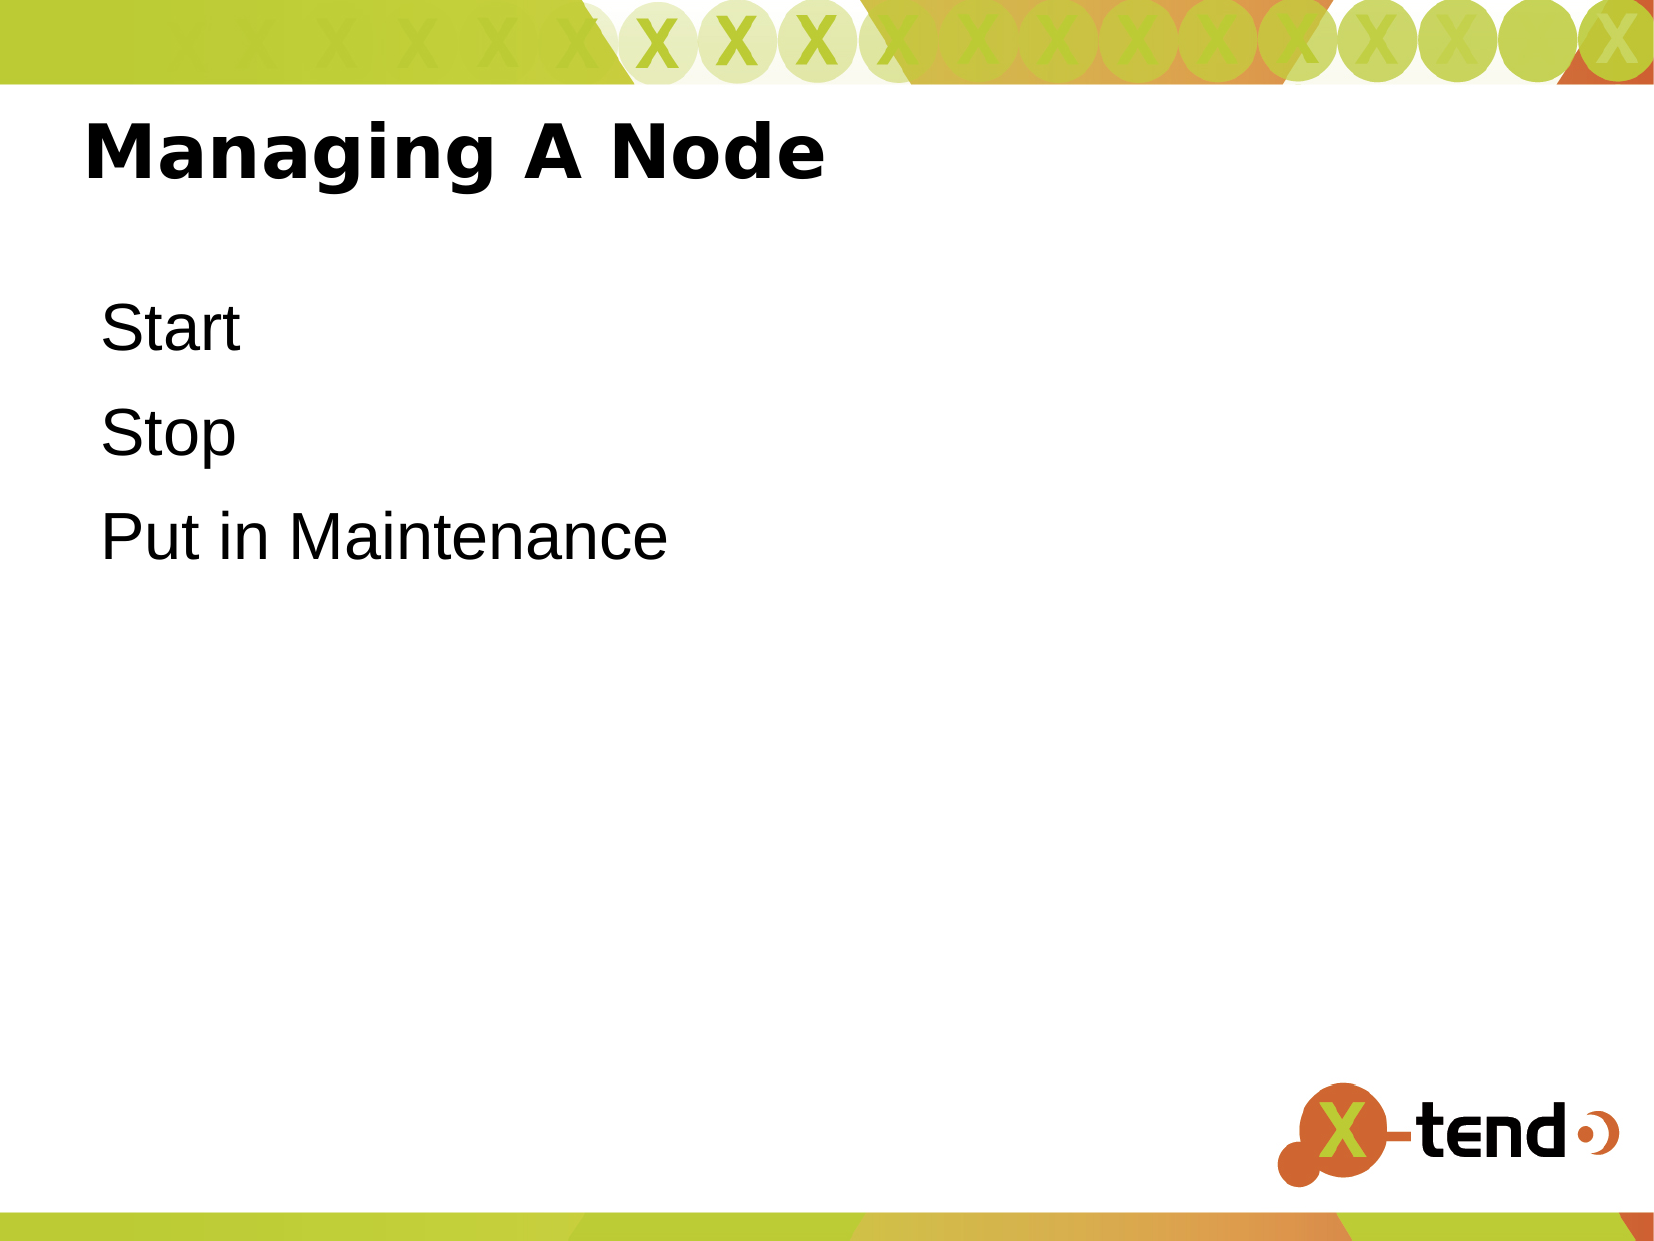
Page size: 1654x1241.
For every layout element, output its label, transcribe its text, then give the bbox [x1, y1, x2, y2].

title Managing A Node [82, 49, 1571, 257]
picture [0, 0, 1654, 1241]
list Start Stop Put in Maintenance [82, 290, 1571, 1109]
